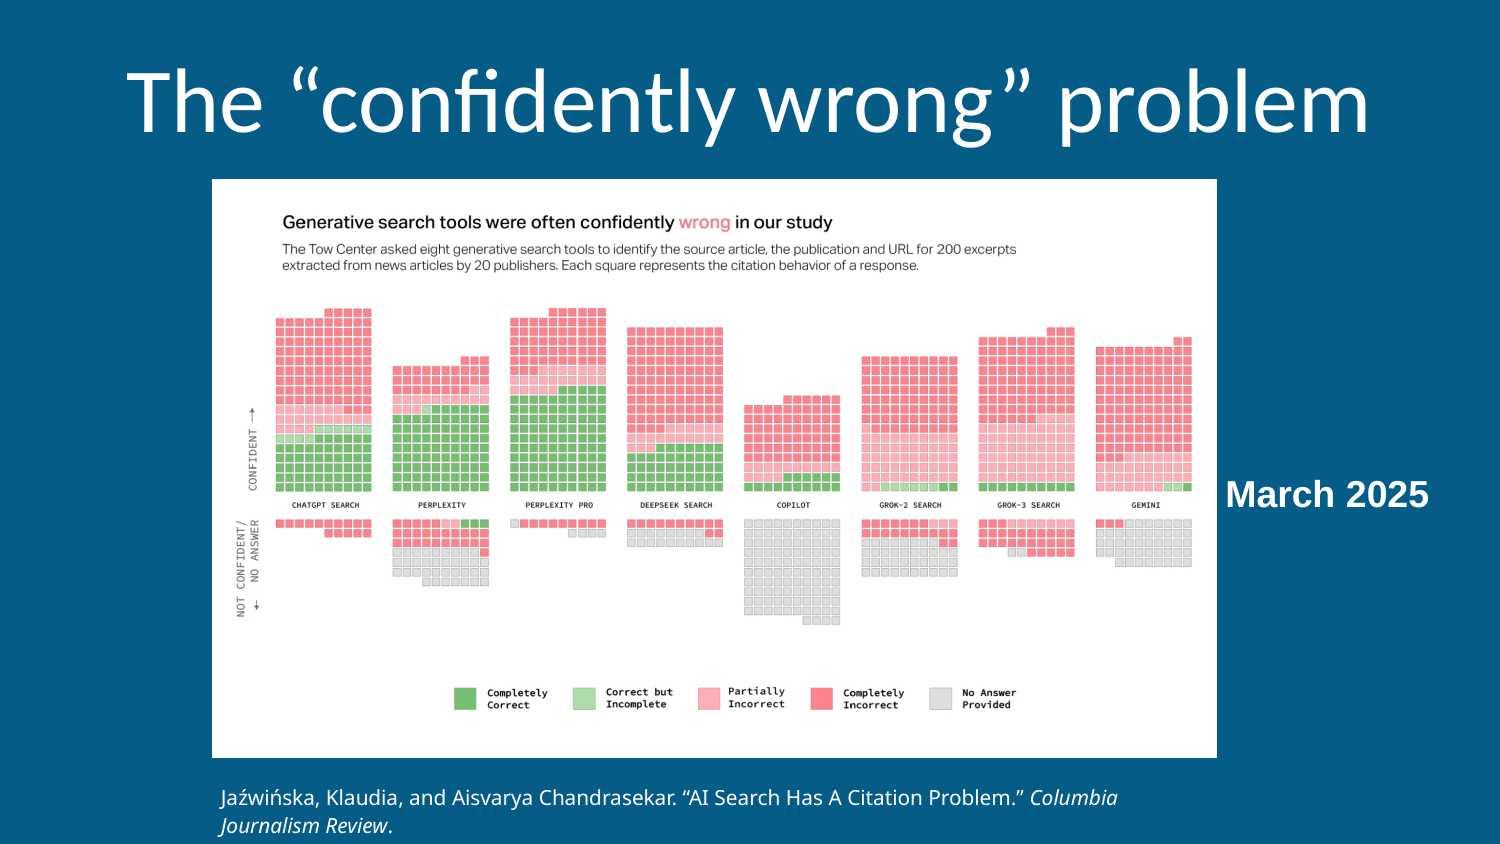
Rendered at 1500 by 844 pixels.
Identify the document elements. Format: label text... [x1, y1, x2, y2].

text_box March 2025 [1210, 466, 1445, 524]
title The “confidently wrong” problem [75, 33, 1425, 175]
picture [213, 180, 1216, 757]
text_box Jaźwińska, Klaudia, and Aisvarya Chandrasekar. “AI Search Has A Citation Problem.” Columbia Journalism Review. [212, 774, 1217, 844]
